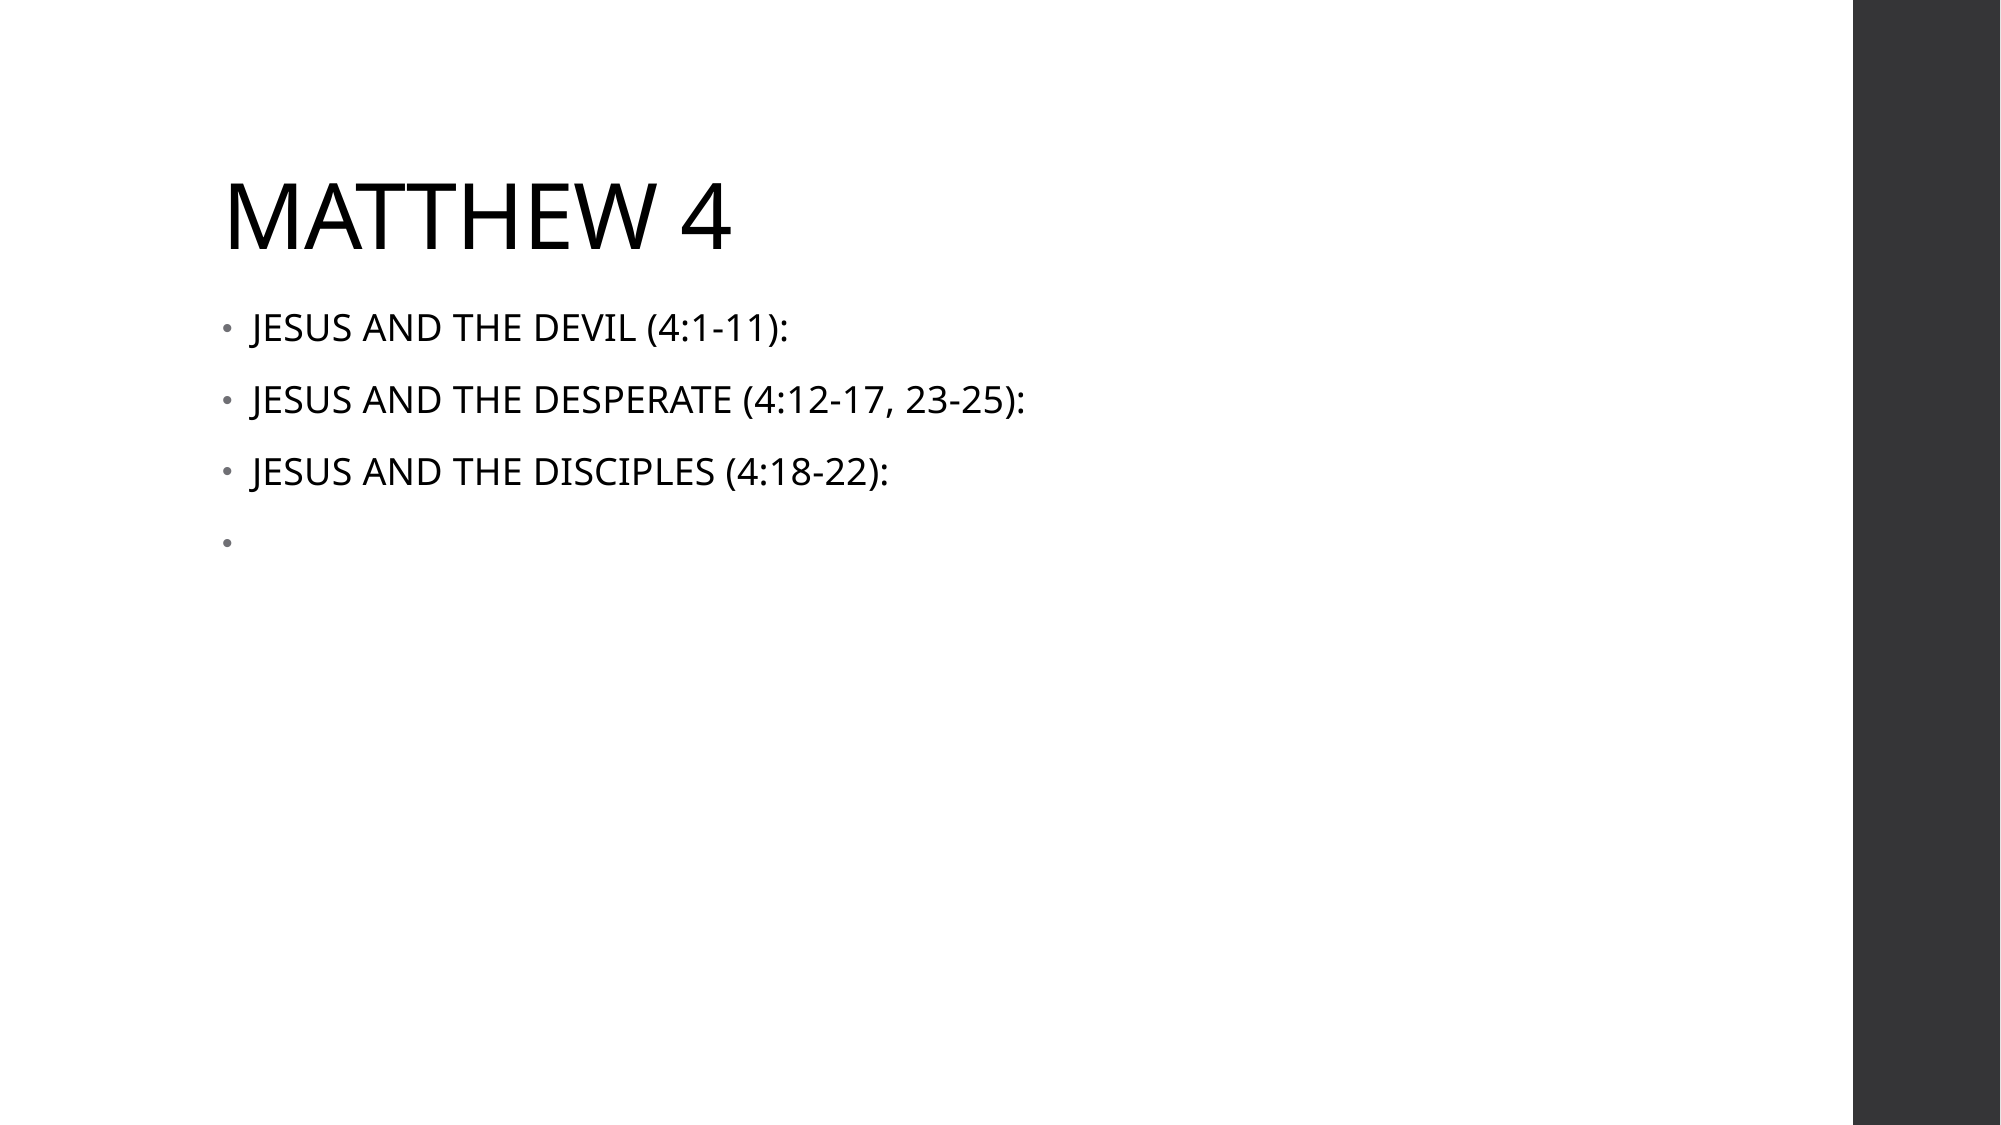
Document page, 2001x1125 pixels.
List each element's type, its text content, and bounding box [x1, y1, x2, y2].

list JESUS AND THE DEVIL (4:1-11): JESUS AND THE DESPERATE (4:12-17, 23-25): JESUS AND THE DISCIPLES (4:18-22): [206, 299, 1617, 1014]
title MATTHEW 4 [206, 60, 1797, 278]
